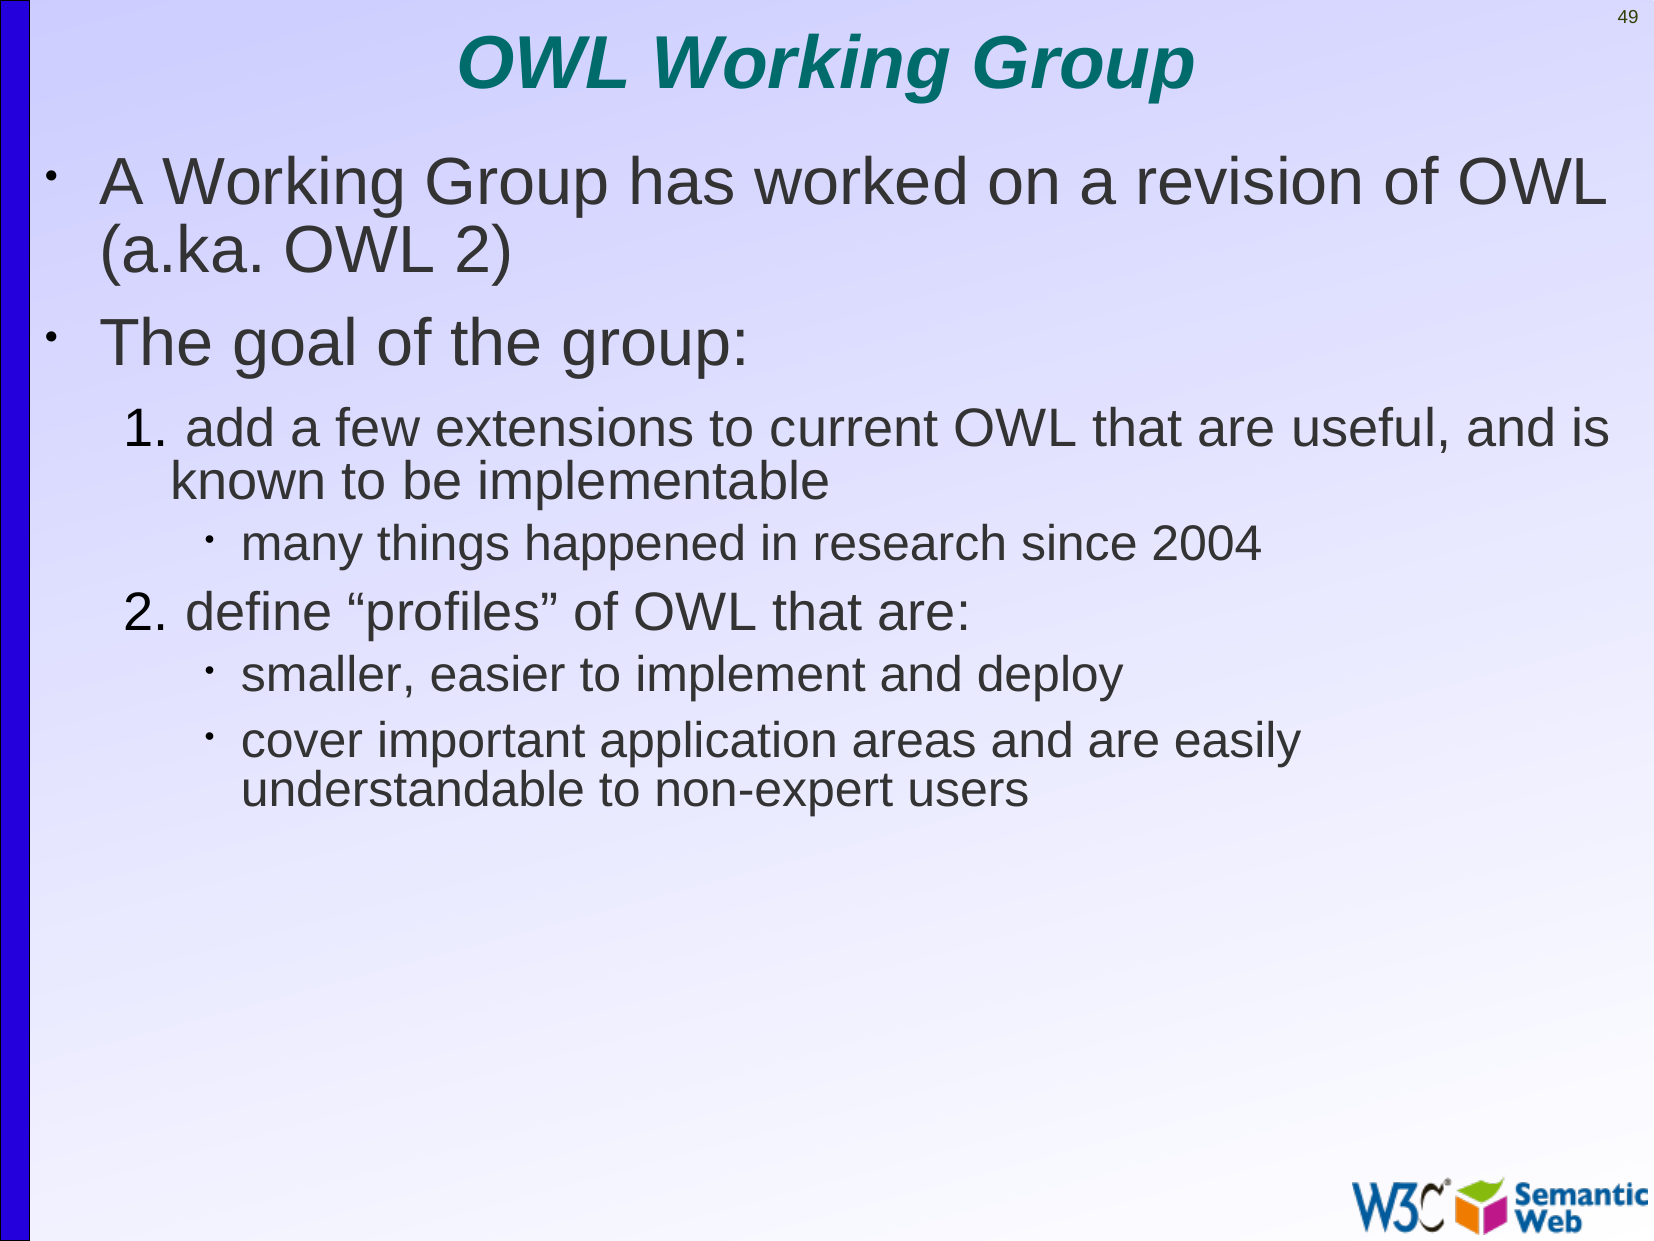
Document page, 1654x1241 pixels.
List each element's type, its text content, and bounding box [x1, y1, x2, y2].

picture [1352, 1175, 1648, 1235]
title OWL Working Group [0, 5, 1654, 125]
list A Working Group has worked on a revision of OWL (a.ka. OWL 2)‏ The goal of the group: add a few extensions to current OWL that are useful, and is known to be implementable many things happened in research since 2004 define “profiles” of OWL that are: smaller, easier to implement and deploy cover important application areas and are easily understandable to non-expert users [29, 147, 1624, 1134]
